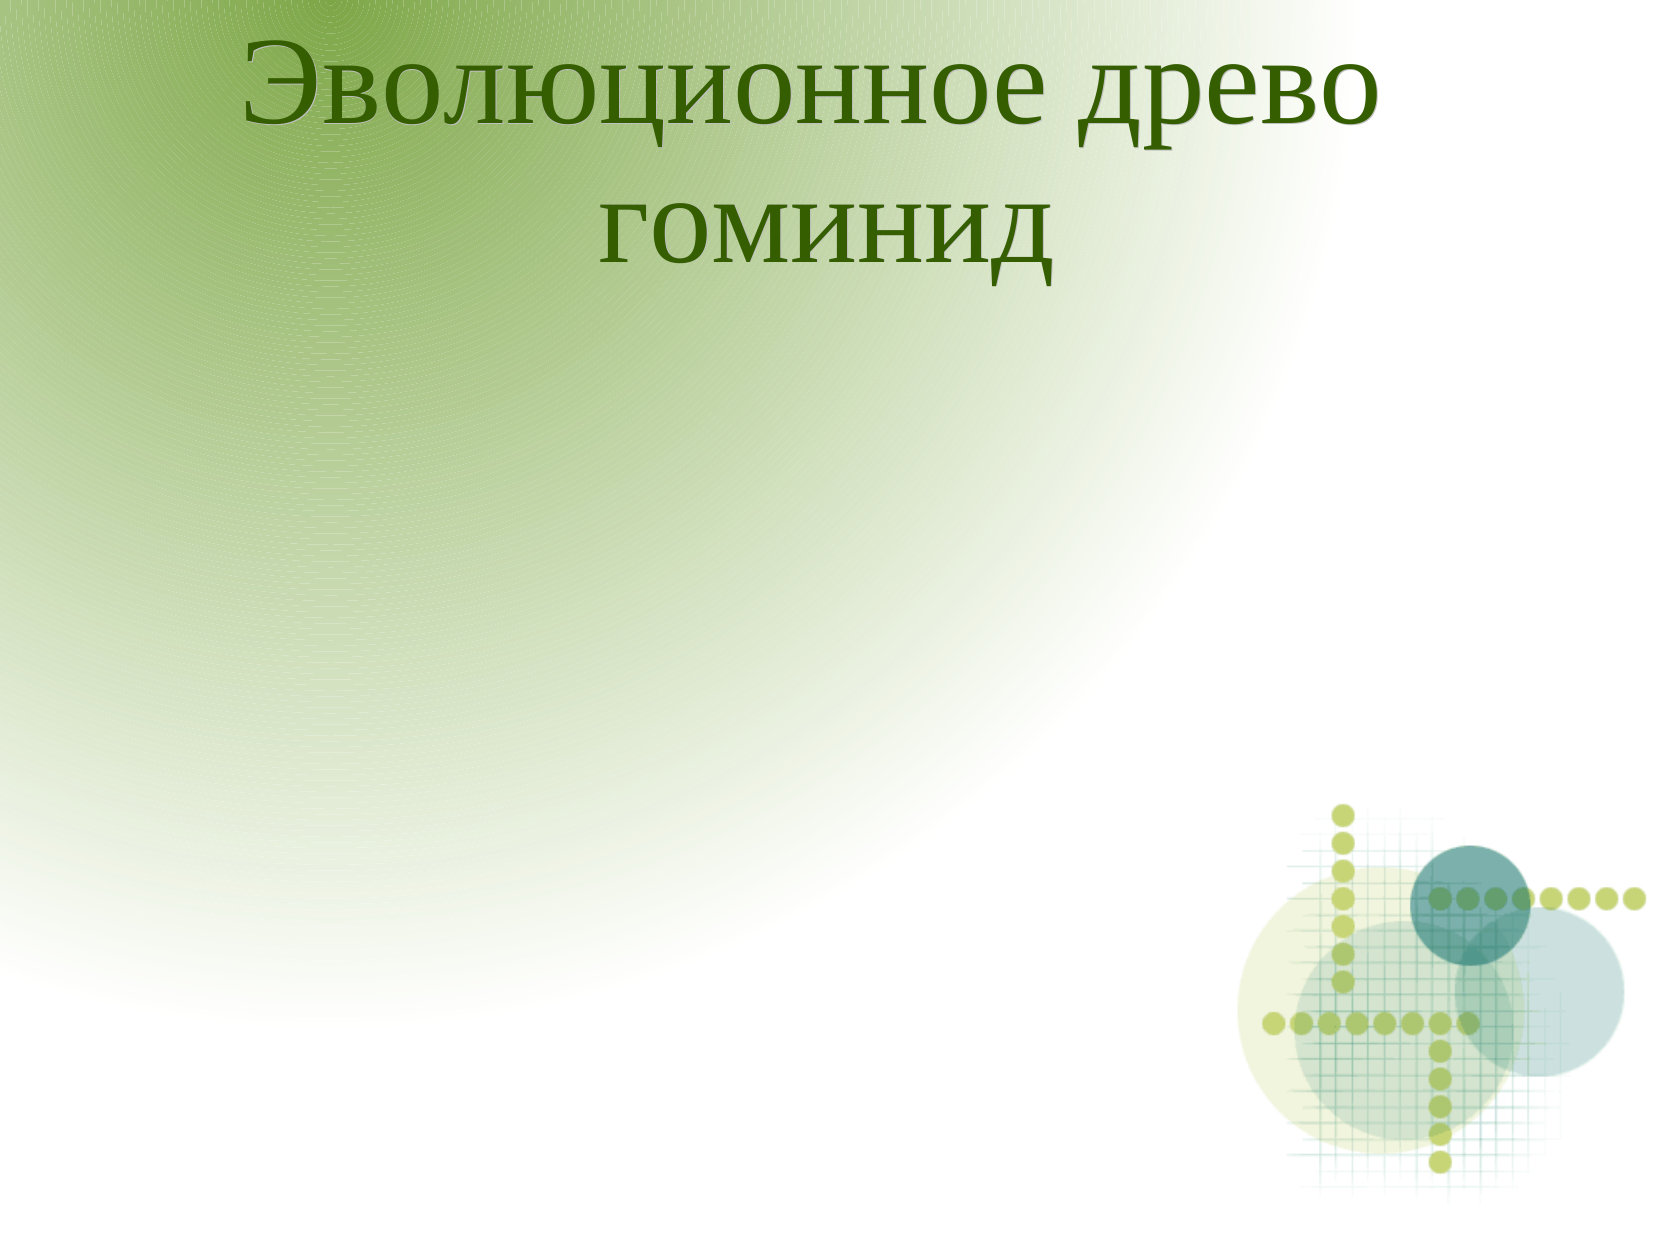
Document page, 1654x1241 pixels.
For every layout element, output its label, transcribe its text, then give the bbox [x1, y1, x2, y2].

picture [29, 295, 1654, 1211]
title Эволюционное древо гоминид [29, 12, 1625, 290]
